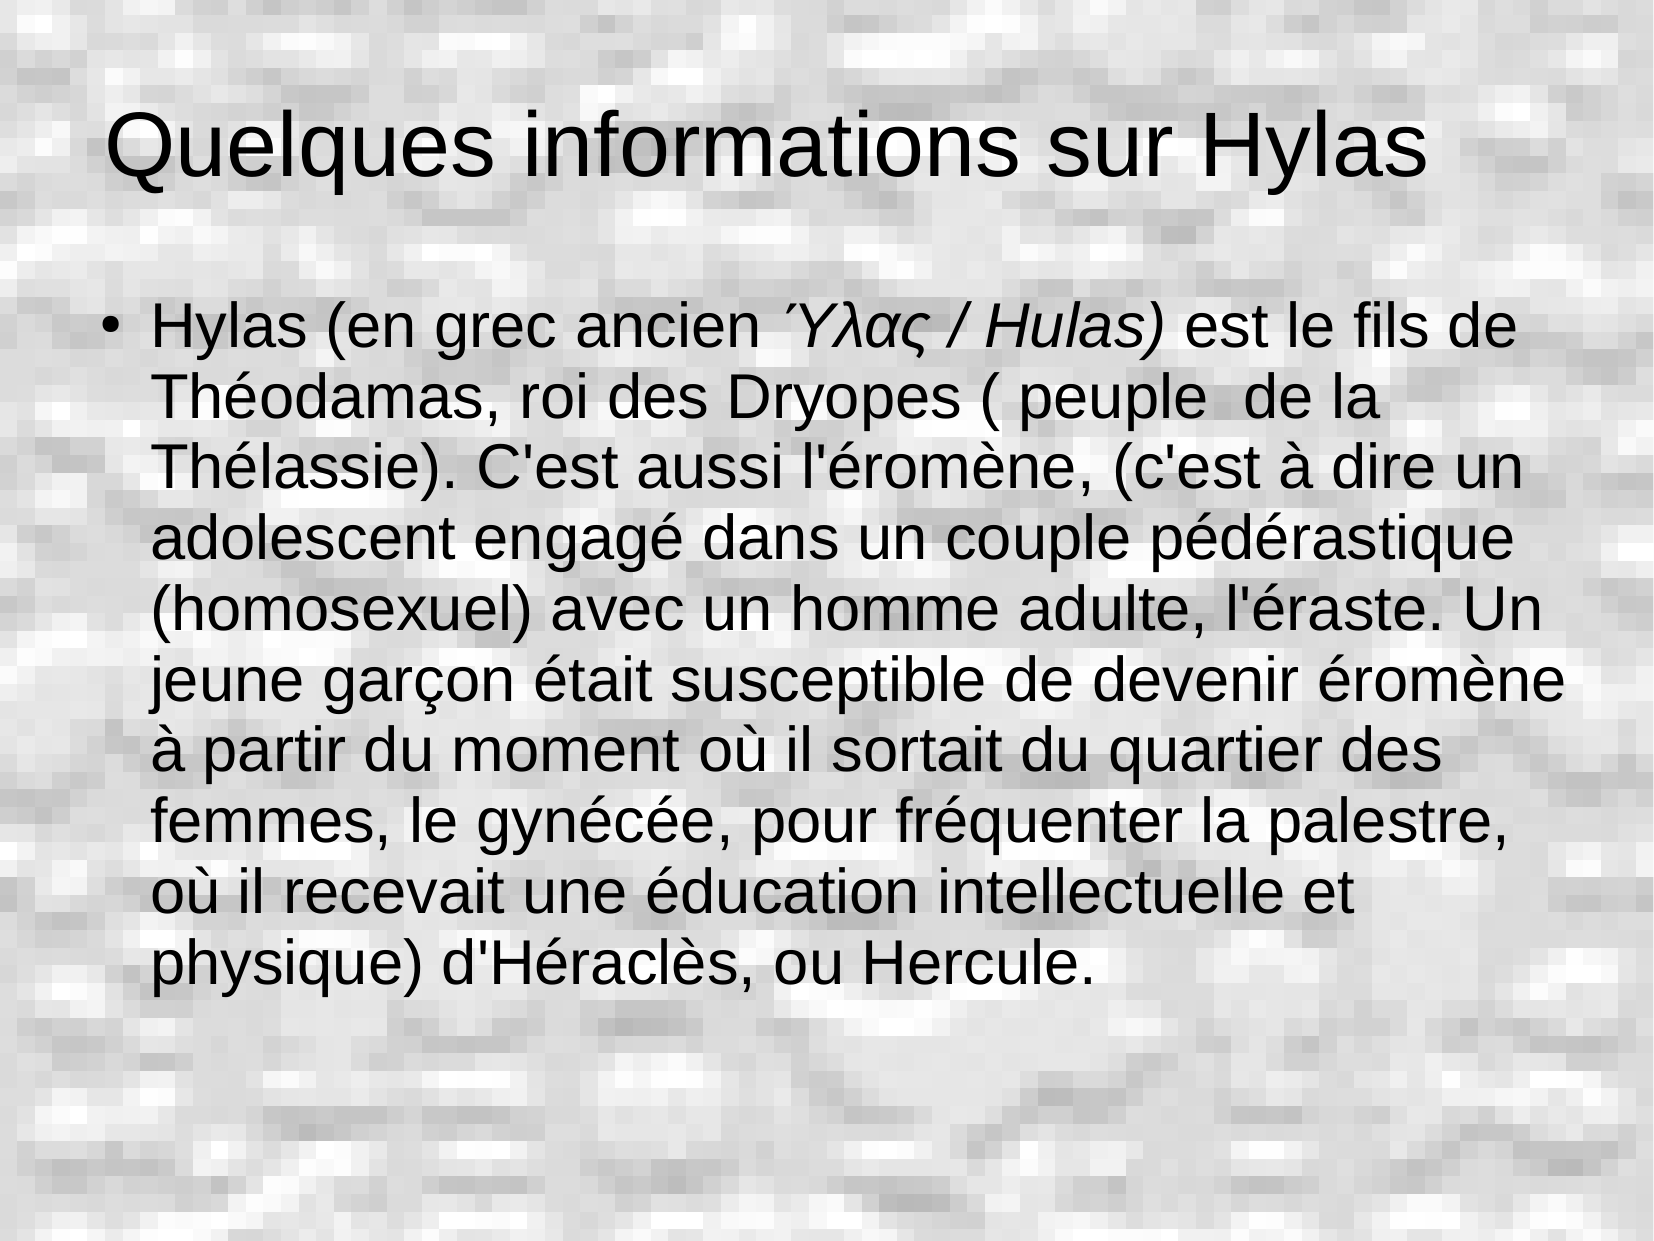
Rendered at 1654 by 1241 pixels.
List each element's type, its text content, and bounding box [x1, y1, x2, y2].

list Hylas (en grec ancien Ύλας / Hulas) est le fils de Théodamas, roi des Dryopes ( peuple de la Thélassie). C'est aussi l'éromène, (c'est à dire un adolescent engagé dans un couple pédérastique (homosexuel) avec un homme adulte, l'éraste. Un jeune garçon était susceptible de devenir éromène à partir du moment où il sortait du quartier des femmes, le gynécée, pour fréquenter la palestre, où il recevait une éducation intellectuelle et physique) d'Héraclès, ou Hercule. [82, 290, 1571, 1010]
picture [0, 0, 1654, 1241]
title Quelques informations sur Hylas [23, 40, 1512, 249]
